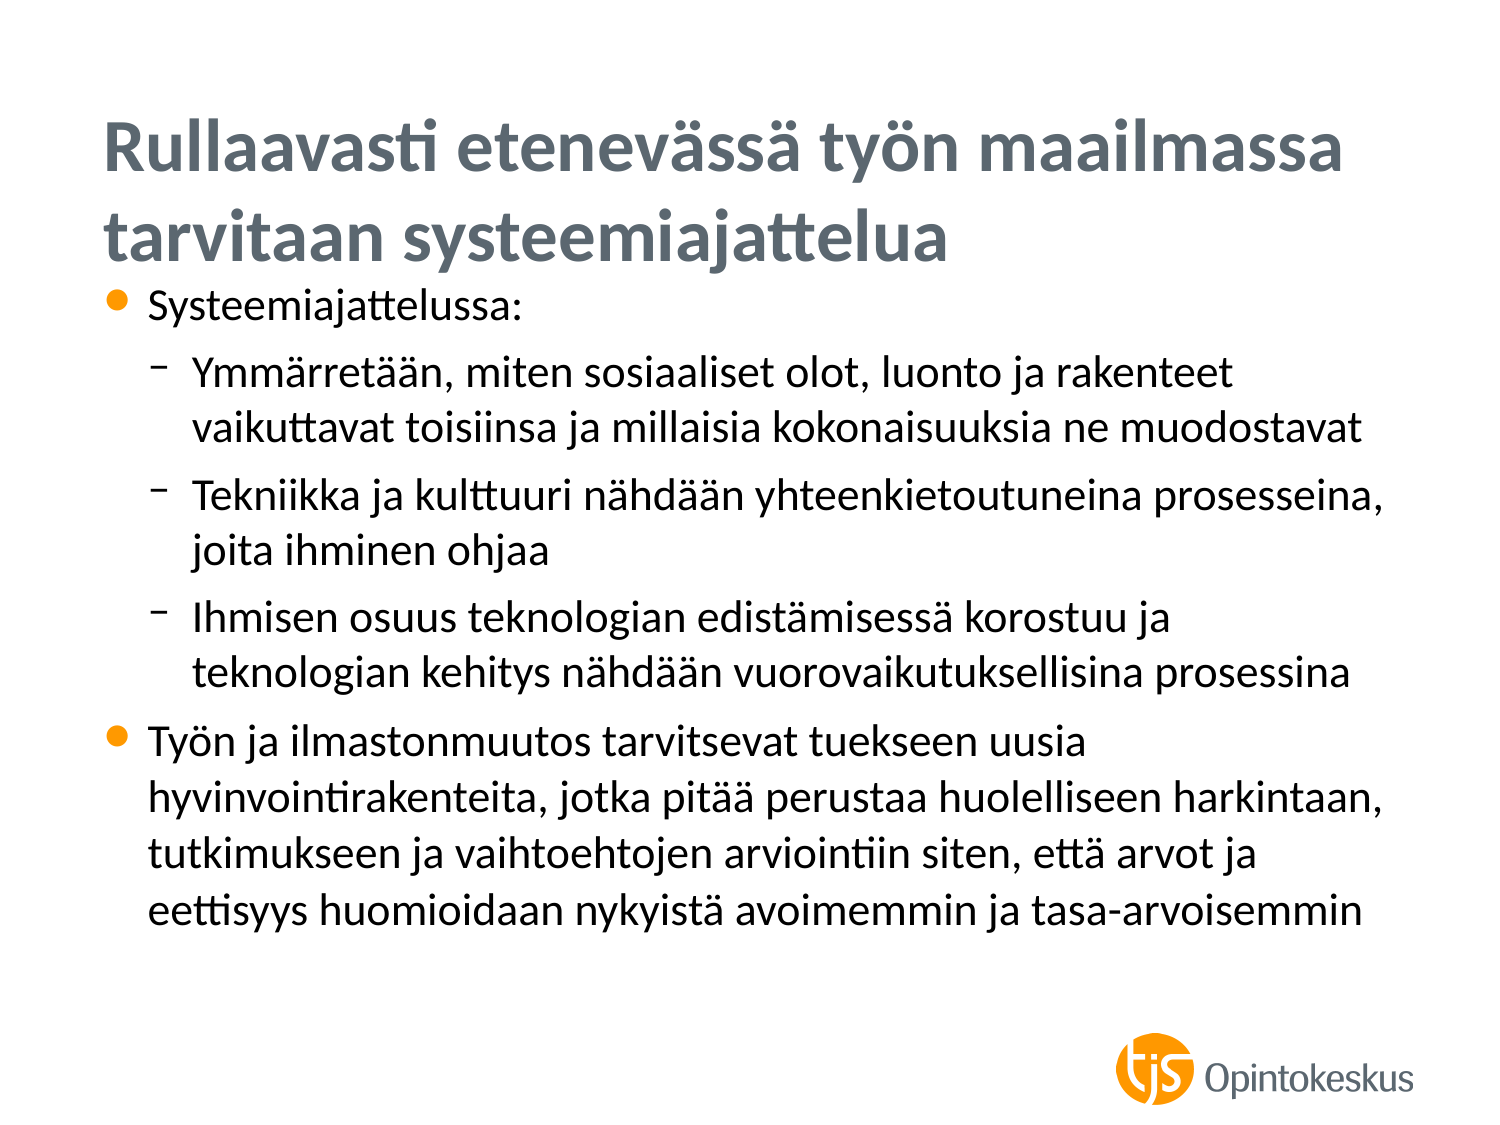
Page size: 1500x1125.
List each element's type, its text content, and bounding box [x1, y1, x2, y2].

picture [1116, 1033, 1413, 1105]
list Systeemiajattelussa: Ymmärretään, miten sosiaaliset olot, luonto ja rakenteet vaikuttavat toisiinsa ja millaisia kokonaisuuksia ne muodostavat Tekniikka ja kulttuuri nähdään yhteenkietoutuneina prosesseina, joita ihminen ohjaa Ihmisen osuus teknologian edistämisessä korostuu ja teknologian kehitys nähdään vuorovaikutuksellisina prosessina Työn ja ilmastonmuutos tarvitsevat tuekseen uusia hyvinvointirakenteita, jotka pitää perustaa huolelliseen harkintaan, tutkimukseen ja vaihtoehtojen arviointiin siten, että arvot ja eettisyys huomioidaan nykyistä avoimemmin ja tasa-arvoisemmin [88, 266, 1412, 1004]
title Rullaavasti etenevässä työn maailmassa tarvitaan systeemiajattelua [88, 88, 1412, 266]
